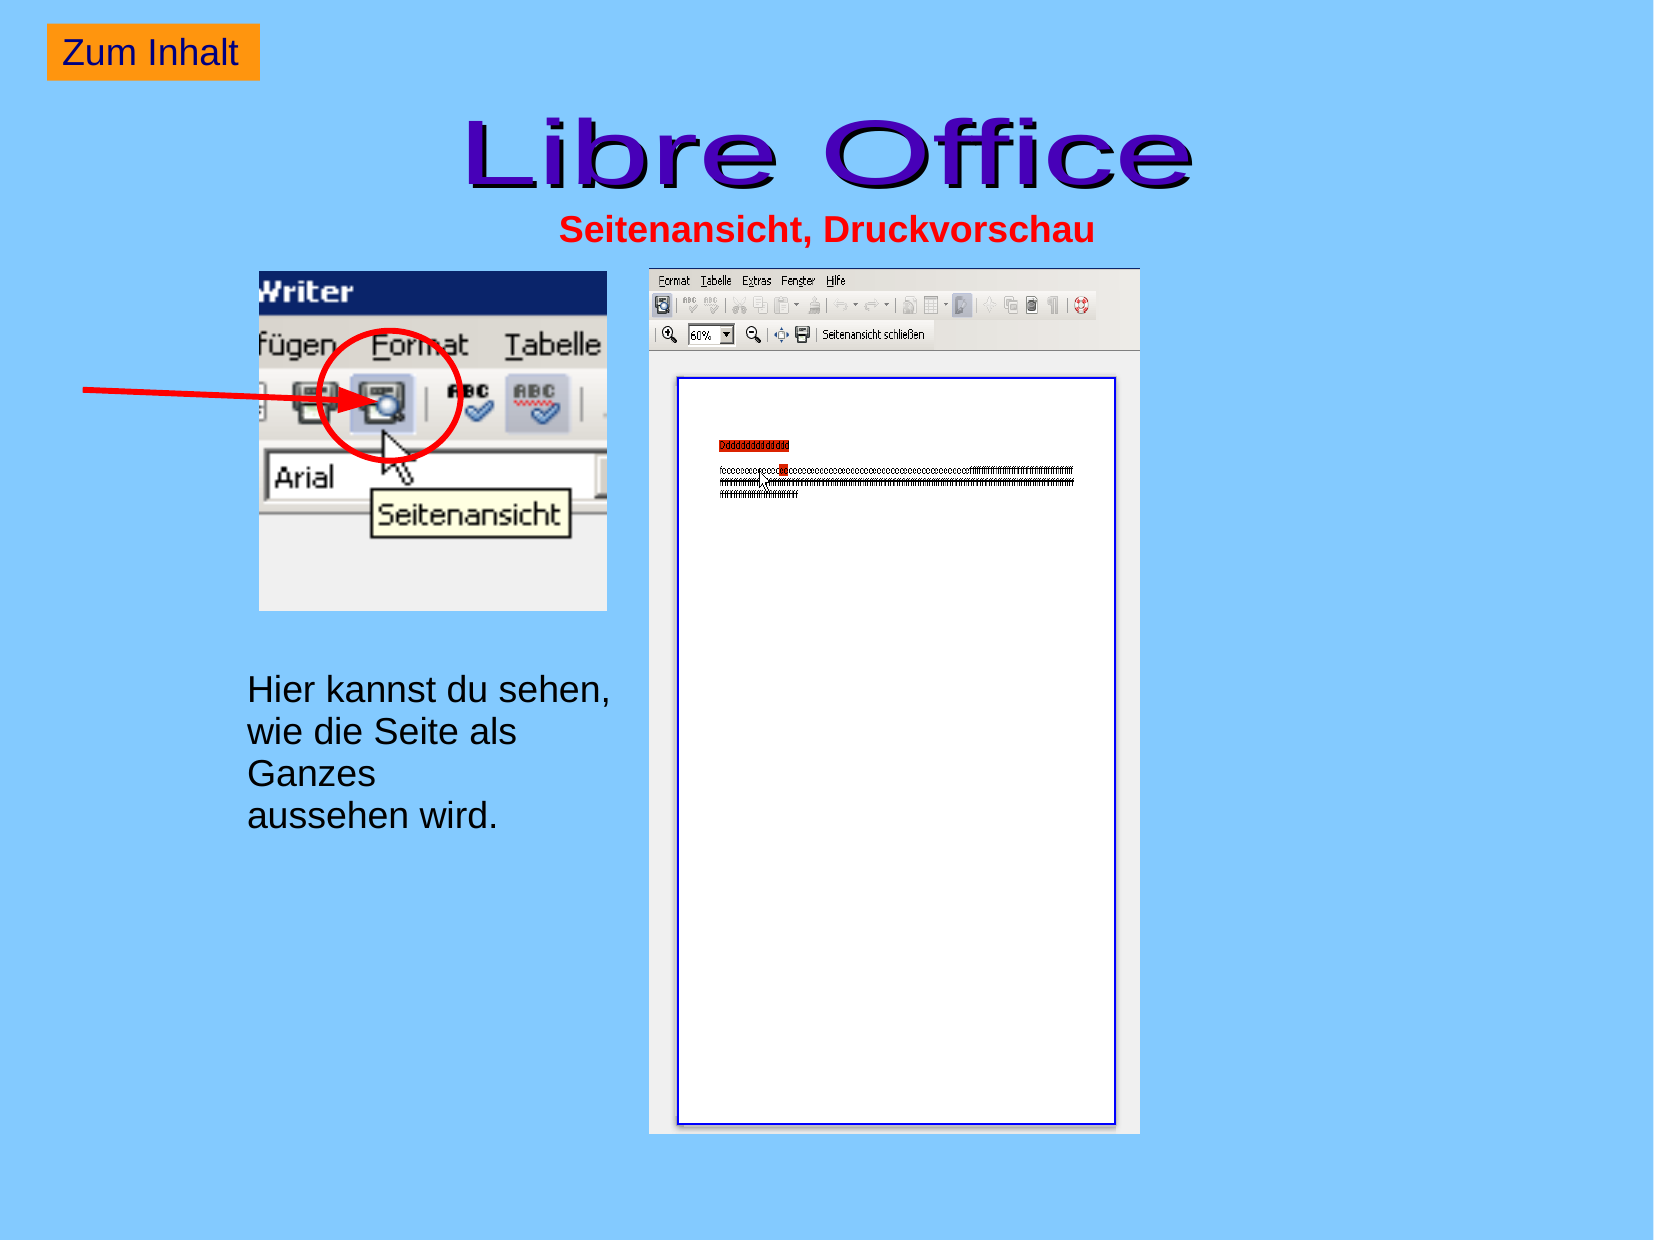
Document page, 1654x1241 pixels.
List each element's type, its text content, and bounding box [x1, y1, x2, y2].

text_box Hier kannst du sehen, wie die Seite als Ganzes aussehen wird. [232, 661, 626, 845]
title Libre Office [82, 49, 1571, 257]
picture [259, 271, 607, 611]
text_box Seitenansicht, Druckvorschau [460, 201, 1205, 260]
text_box Zum Inhalt [47, 23, 260, 81]
picture [322, 334, 457, 457]
picture [649, 268, 1140, 1134]
